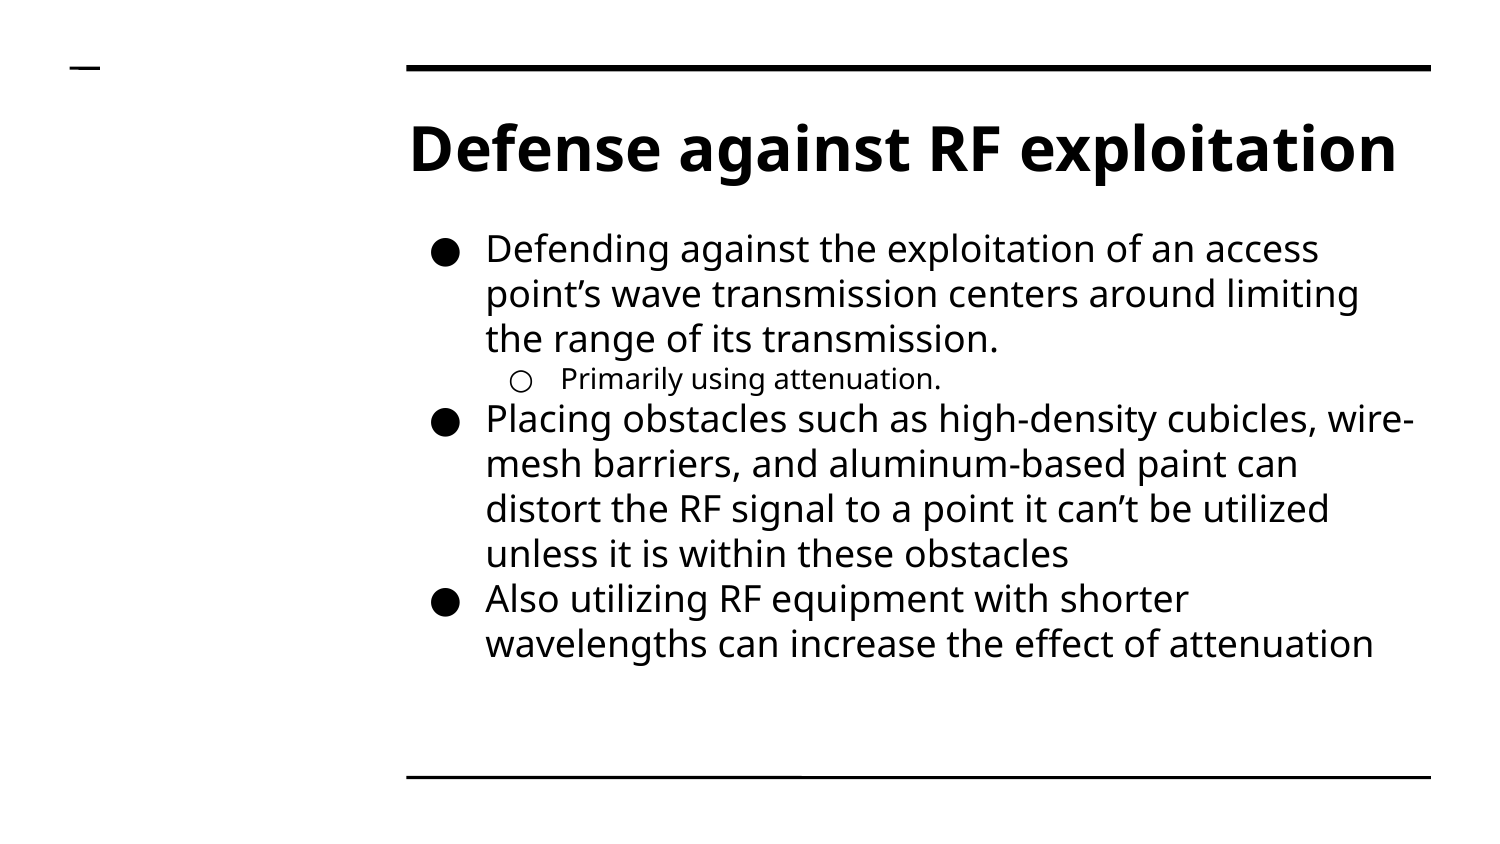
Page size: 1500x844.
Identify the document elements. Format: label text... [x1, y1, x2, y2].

title Defense against RF exploitation [393, 94, 1431, 199]
list Defending against the exploitation of an access point’s wave transmission centers around limiting the range of its transmission. Primarily using attenuation. Placing obstacles such as high-density cubicles, wire-mesh barriers, and aluminum-based paint can distort the RF signal to a point it can’t be utilized unless it is within these obstacles Also utilizing RF equipment with shorter wavelengths can increase the effect of attenuation [395, 210, 1433, 755]
